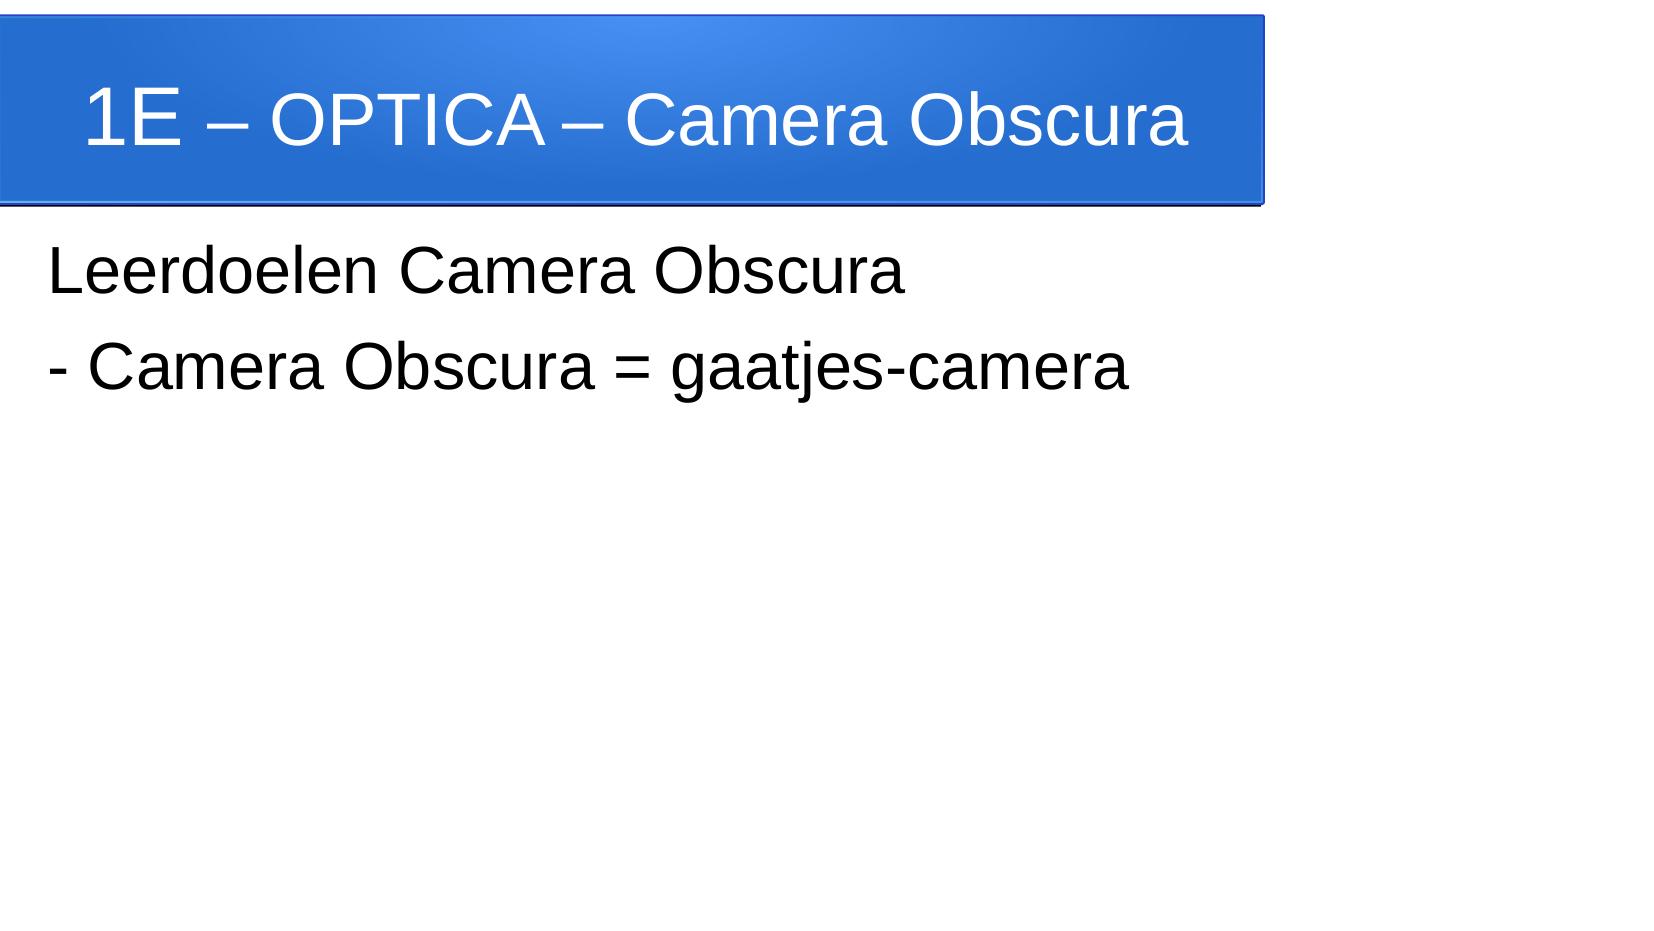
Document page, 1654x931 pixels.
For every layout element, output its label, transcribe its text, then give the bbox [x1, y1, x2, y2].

title 1E – OPTICA – Camera Obscura [82, 35, 1292, 189]
subtitle Leerdoelen Camera Obscura - Camera Obscura = gaatjes-camera [47, 236, 1607, 922]
